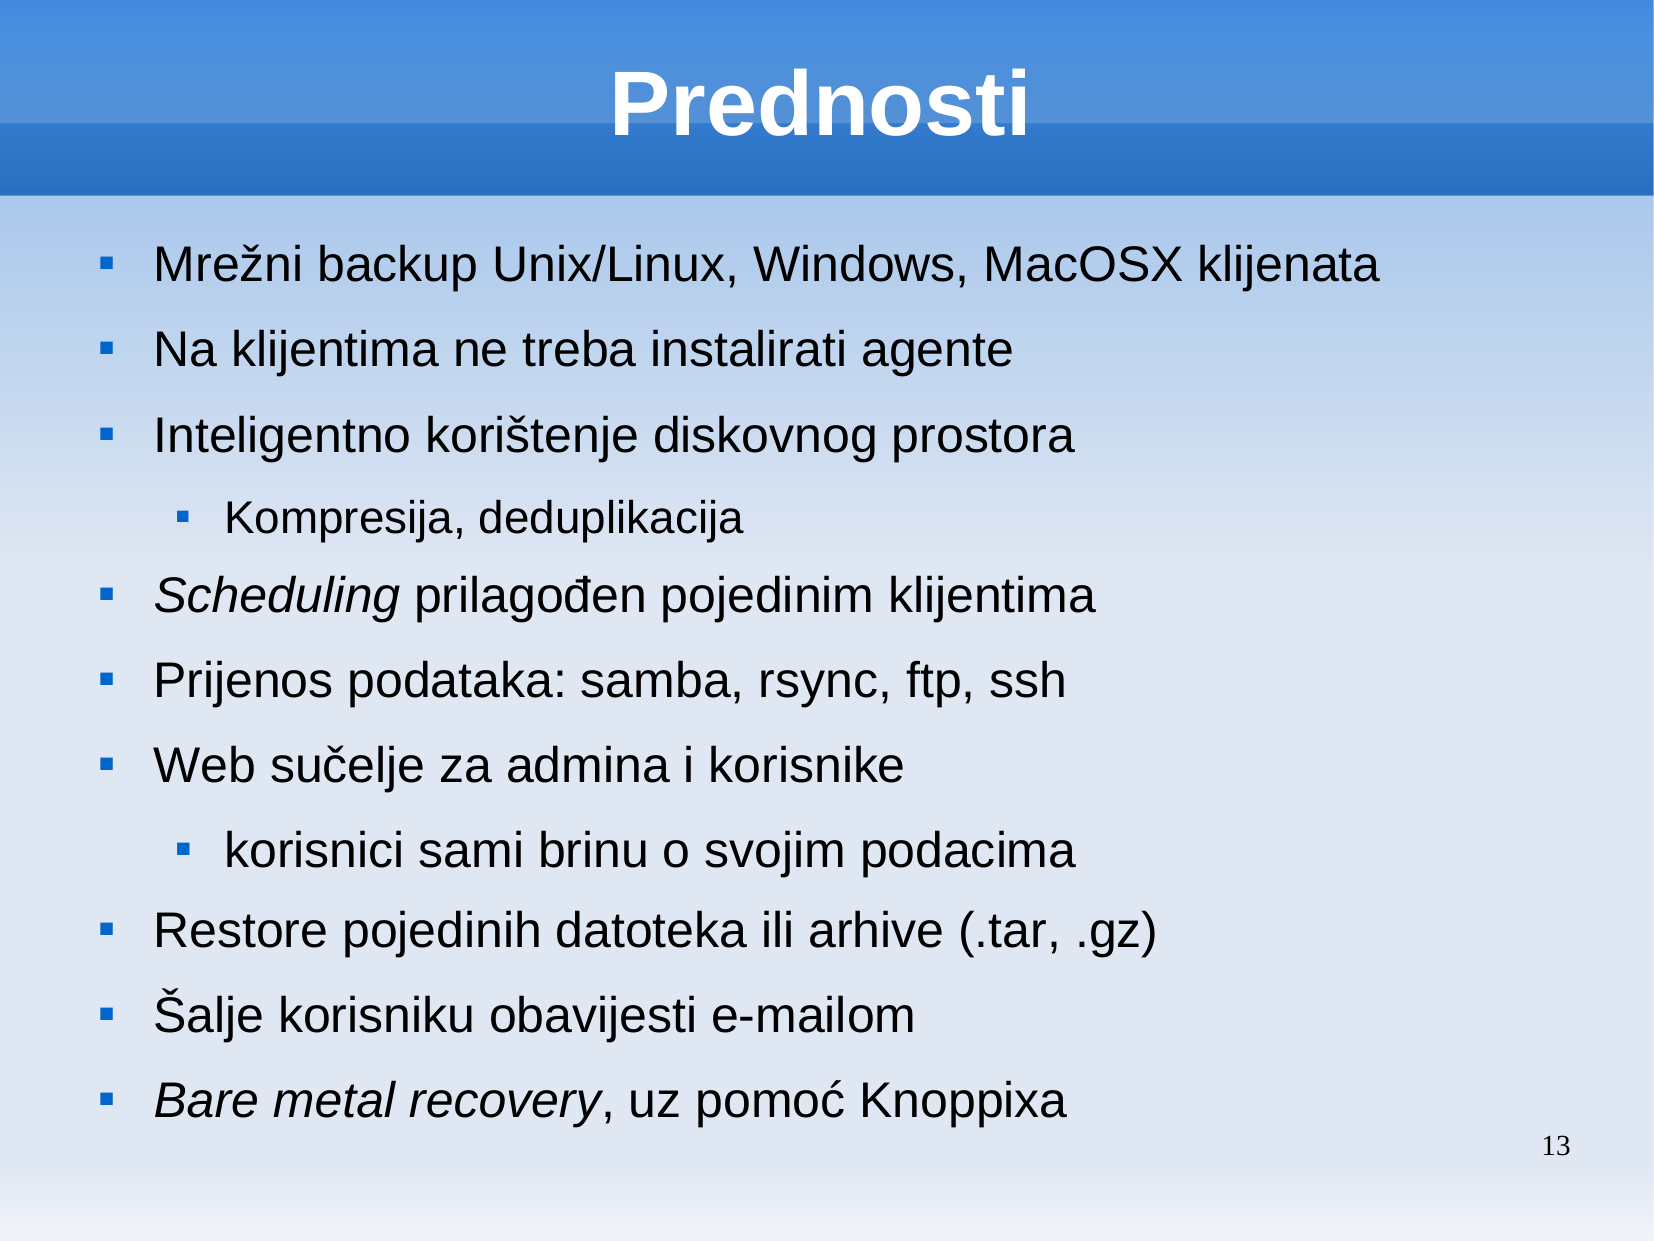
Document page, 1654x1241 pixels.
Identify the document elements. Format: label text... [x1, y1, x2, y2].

title Prednosti [76, 7, 1565, 200]
picture [0, 0, 1654, 1241]
list Mrežni backup Unix/Linux, Windows, MacOSX klijenata Na klijentima ne treba instalirati agente Inteligentno korištenje diskovnog prostora Kompresija, deduplikacija Scheduling prilagođen pojedinim klijentima Prijenos podataka: samba, rsync, ftp, ssh Web sučelje za admina i korisnike korisnici sami brinu o svojim podacima Restore pojedinih datoteka ili arhive (.tar, .gz) Šalje korisniku obavijesti e-mailom Bare metal recovery, uz pomoć Knoppixa [82, 236, 1571, 1167]
